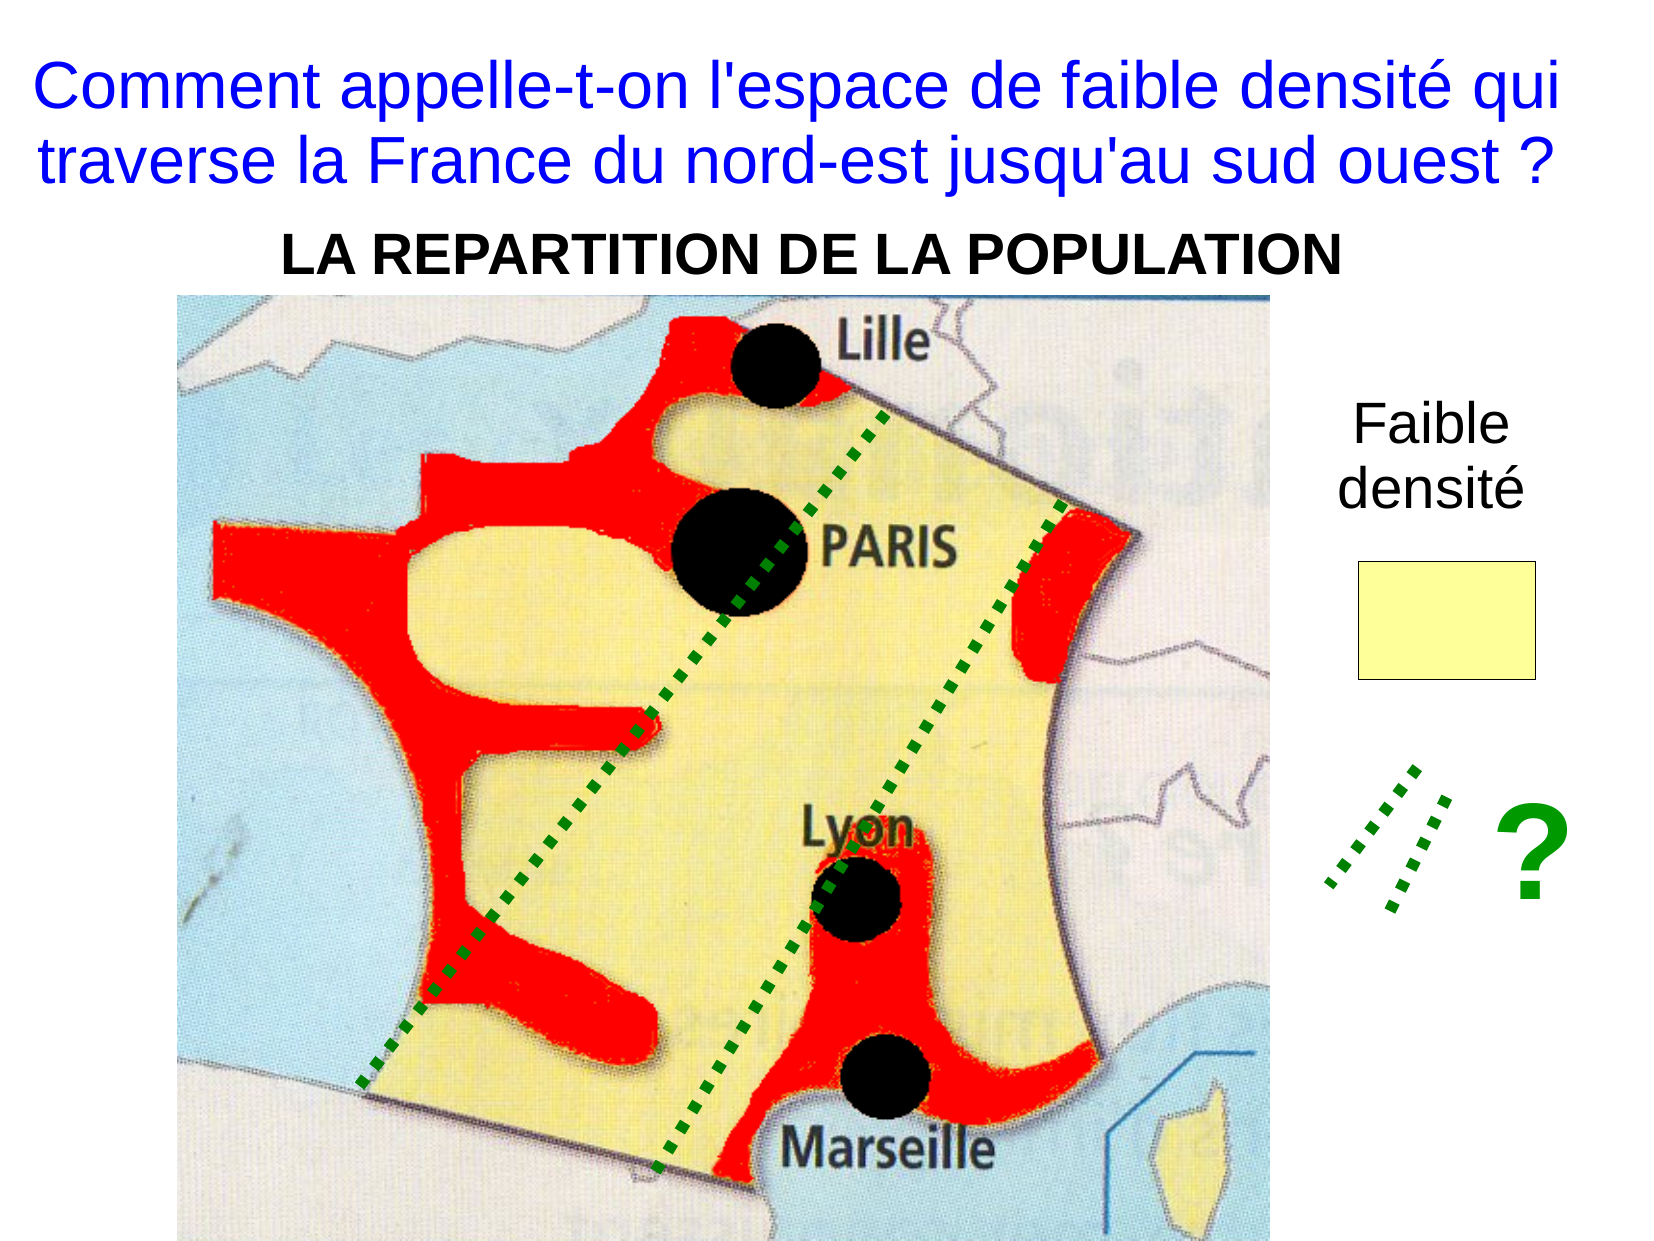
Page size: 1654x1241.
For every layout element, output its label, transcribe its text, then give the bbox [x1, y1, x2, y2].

picture [177, 296, 1270, 1241]
text_box Faible densité [1299, 383, 1565, 529]
text_box [1358, 561, 1536, 680]
text_box LA REPARTITION DE LA POPULATION [29, 213, 1595, 296]
text_box ? [1476, 767, 1595, 937]
title Comment appelle-t-on l'espace de faible densité qui traverse la France du nord-est jusqu'au sud ouest ? [29, 10, 1566, 235]
